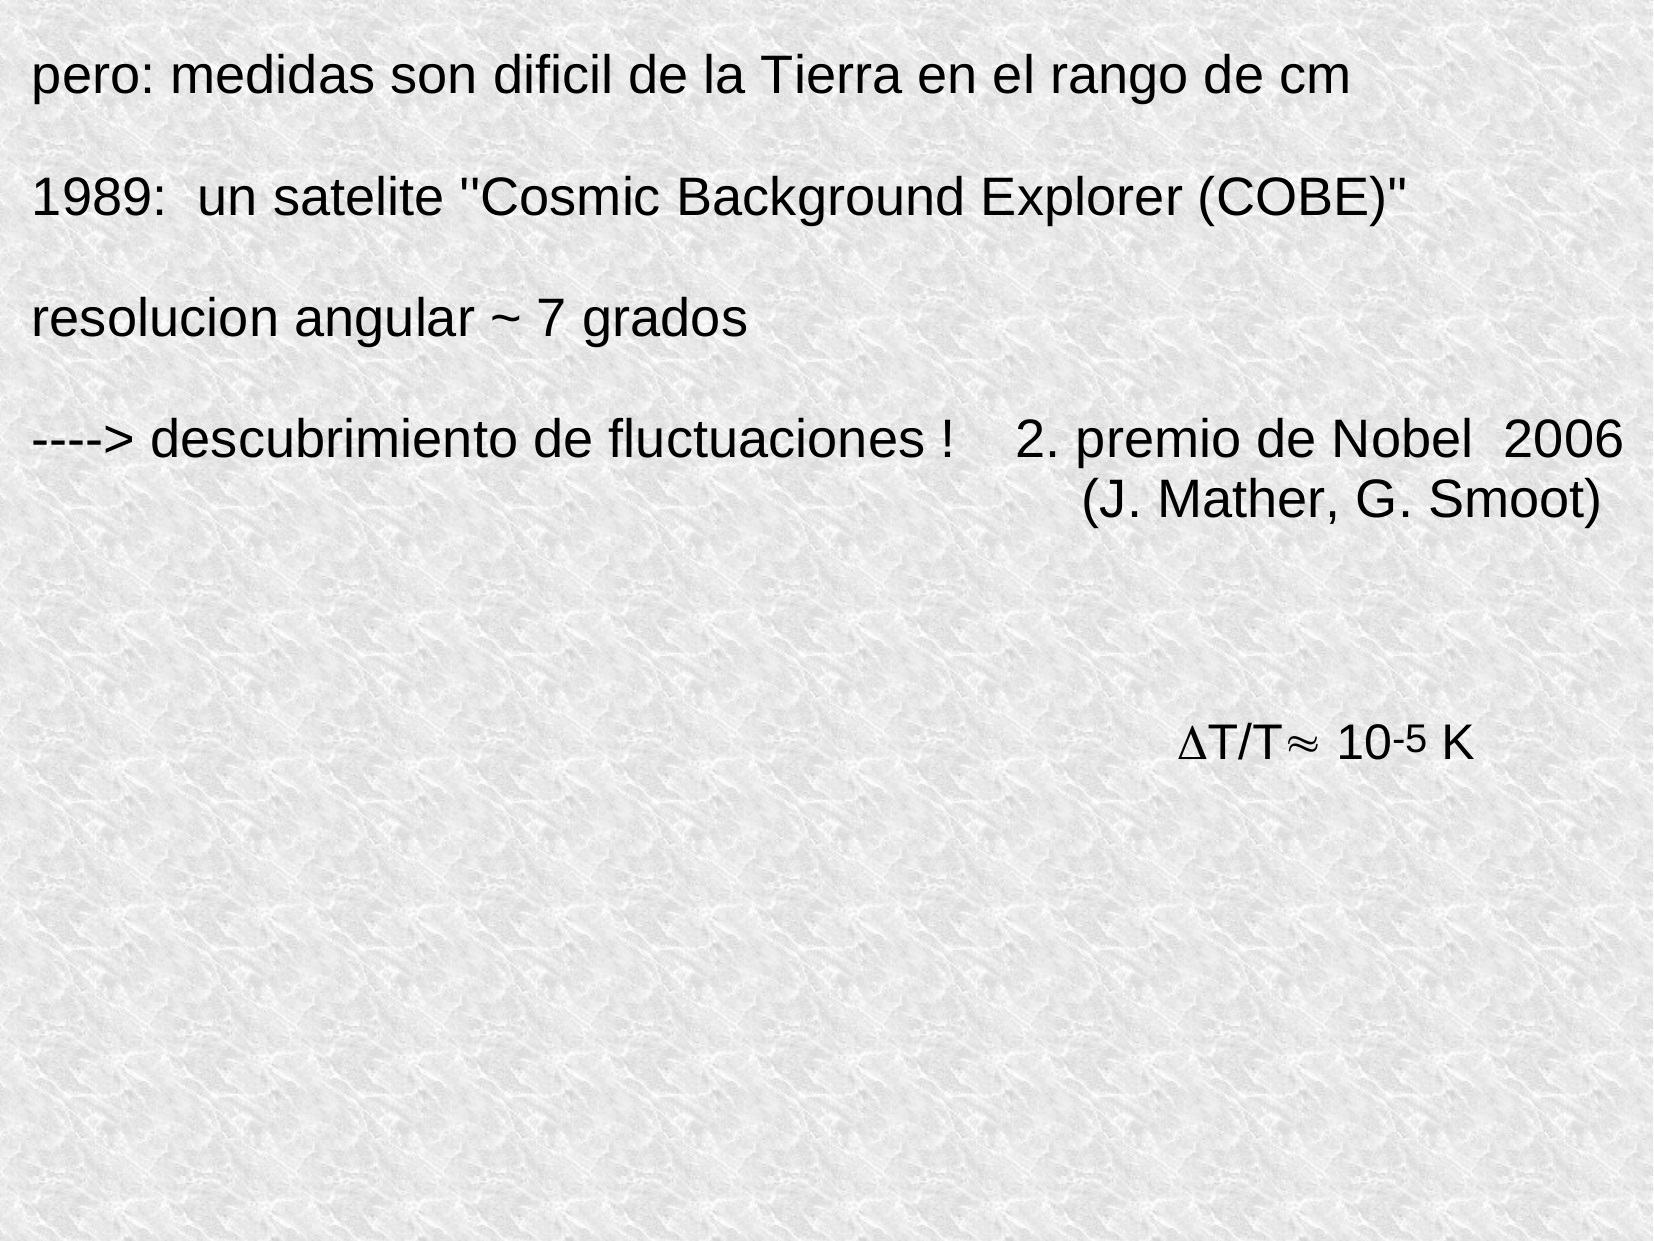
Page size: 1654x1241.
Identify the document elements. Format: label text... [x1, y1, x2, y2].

text_box T/T≈ 10-5 K [1162, 707, 1490, 788]
picture [0, 0, 1654, 1241]
text_box pero: medidas son dificil de la Tierra en el rango de cm 1989: un satelite ''Cosmic Background Explorer (COBE)'' resolucion angular ~ 7 grados ----> descubrimiento de fluctuaciones ! 2. premio de Nobel 2006 (J. Mather, G. Smoot) [17, 37, 1642, 591]
